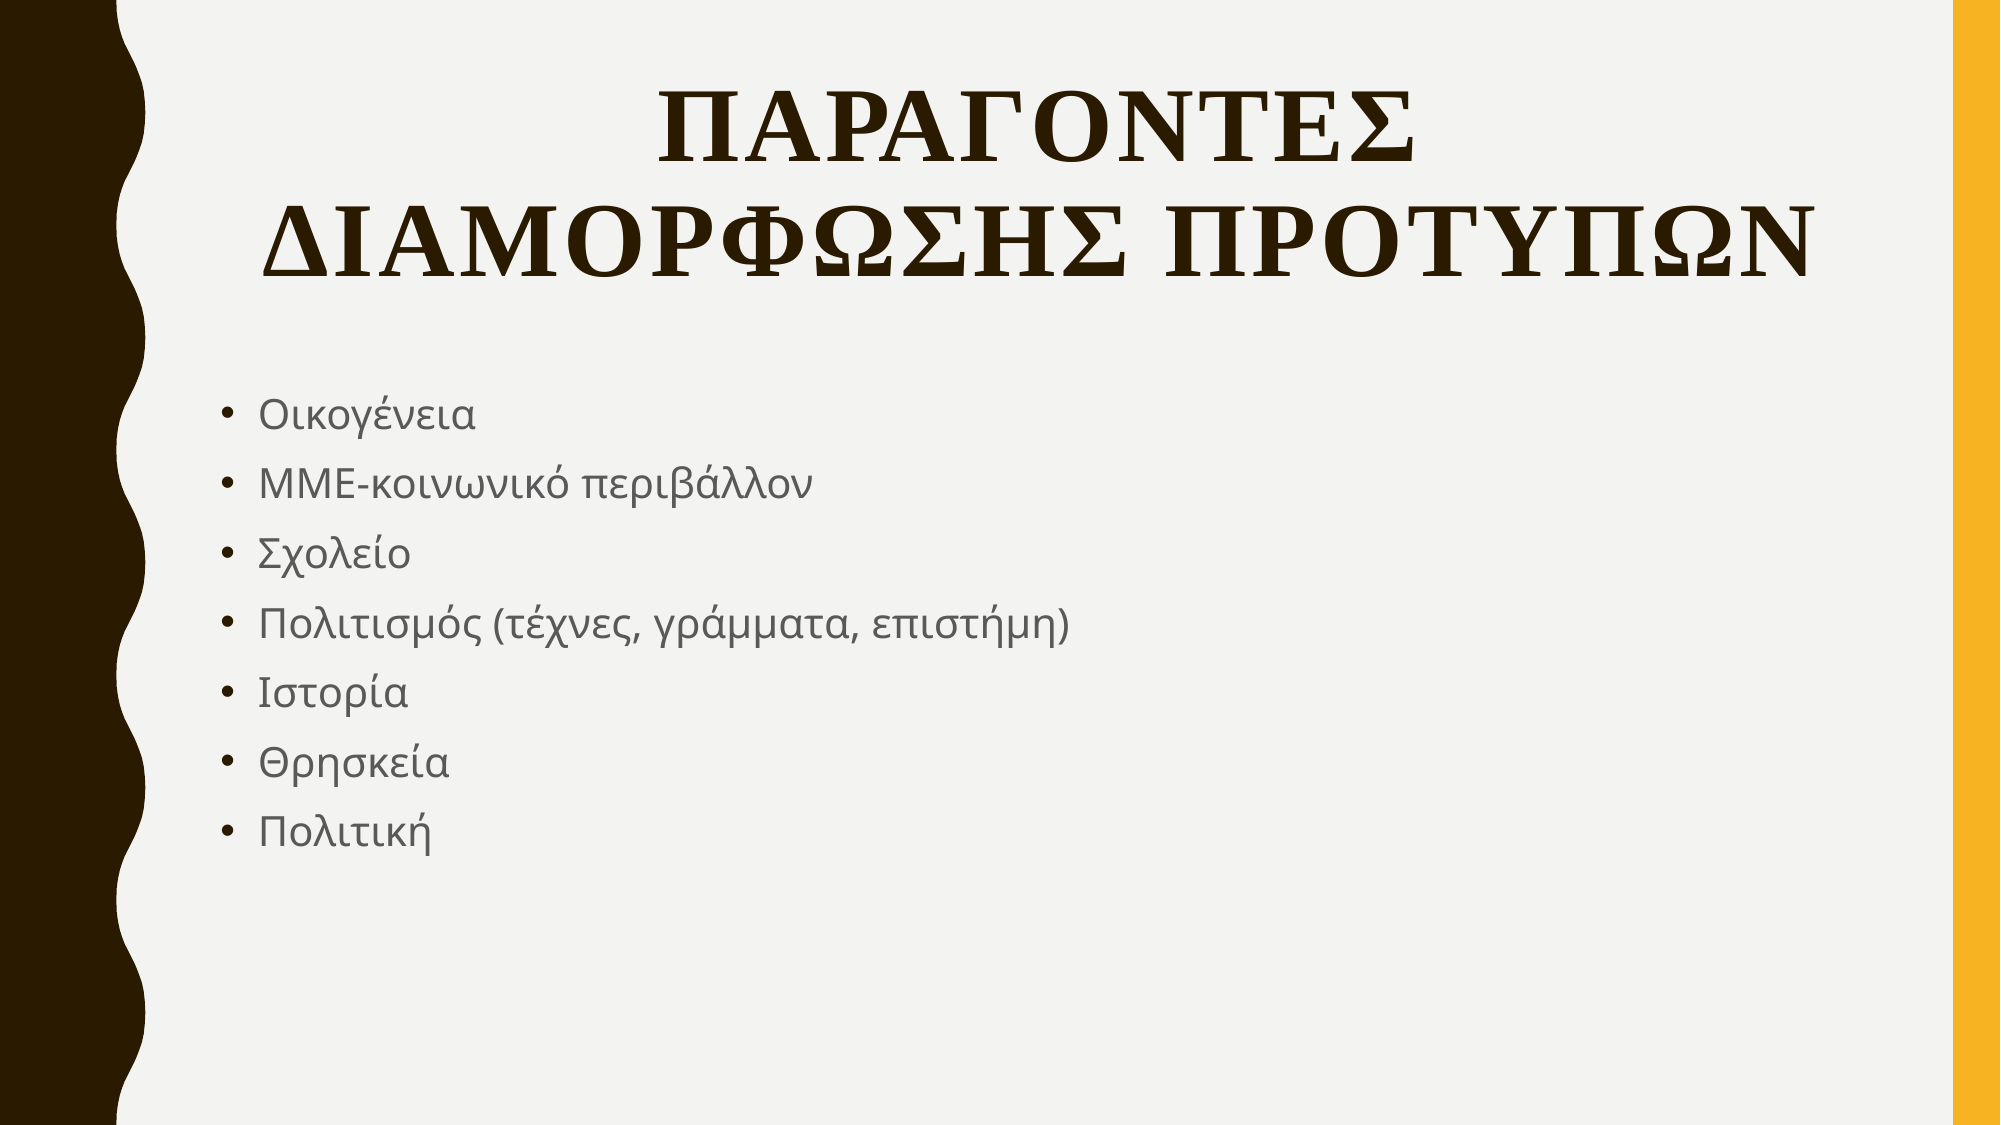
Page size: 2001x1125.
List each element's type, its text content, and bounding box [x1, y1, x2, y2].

list Οικογένεια ΜΜΕ-κοινωνικό περιβάλλον Σχολείο Πολιτισμός (τέχνες, γράμματα, επιστήμη) Ιστορία Θρησκεία Πολιτική [205, 375, 1876, 965]
title ΠΑΡΑΓΟΝΤΕς Διαμορφωσης ΠΡΟΤΥΠΩΝ [205, 62, 1876, 308]
